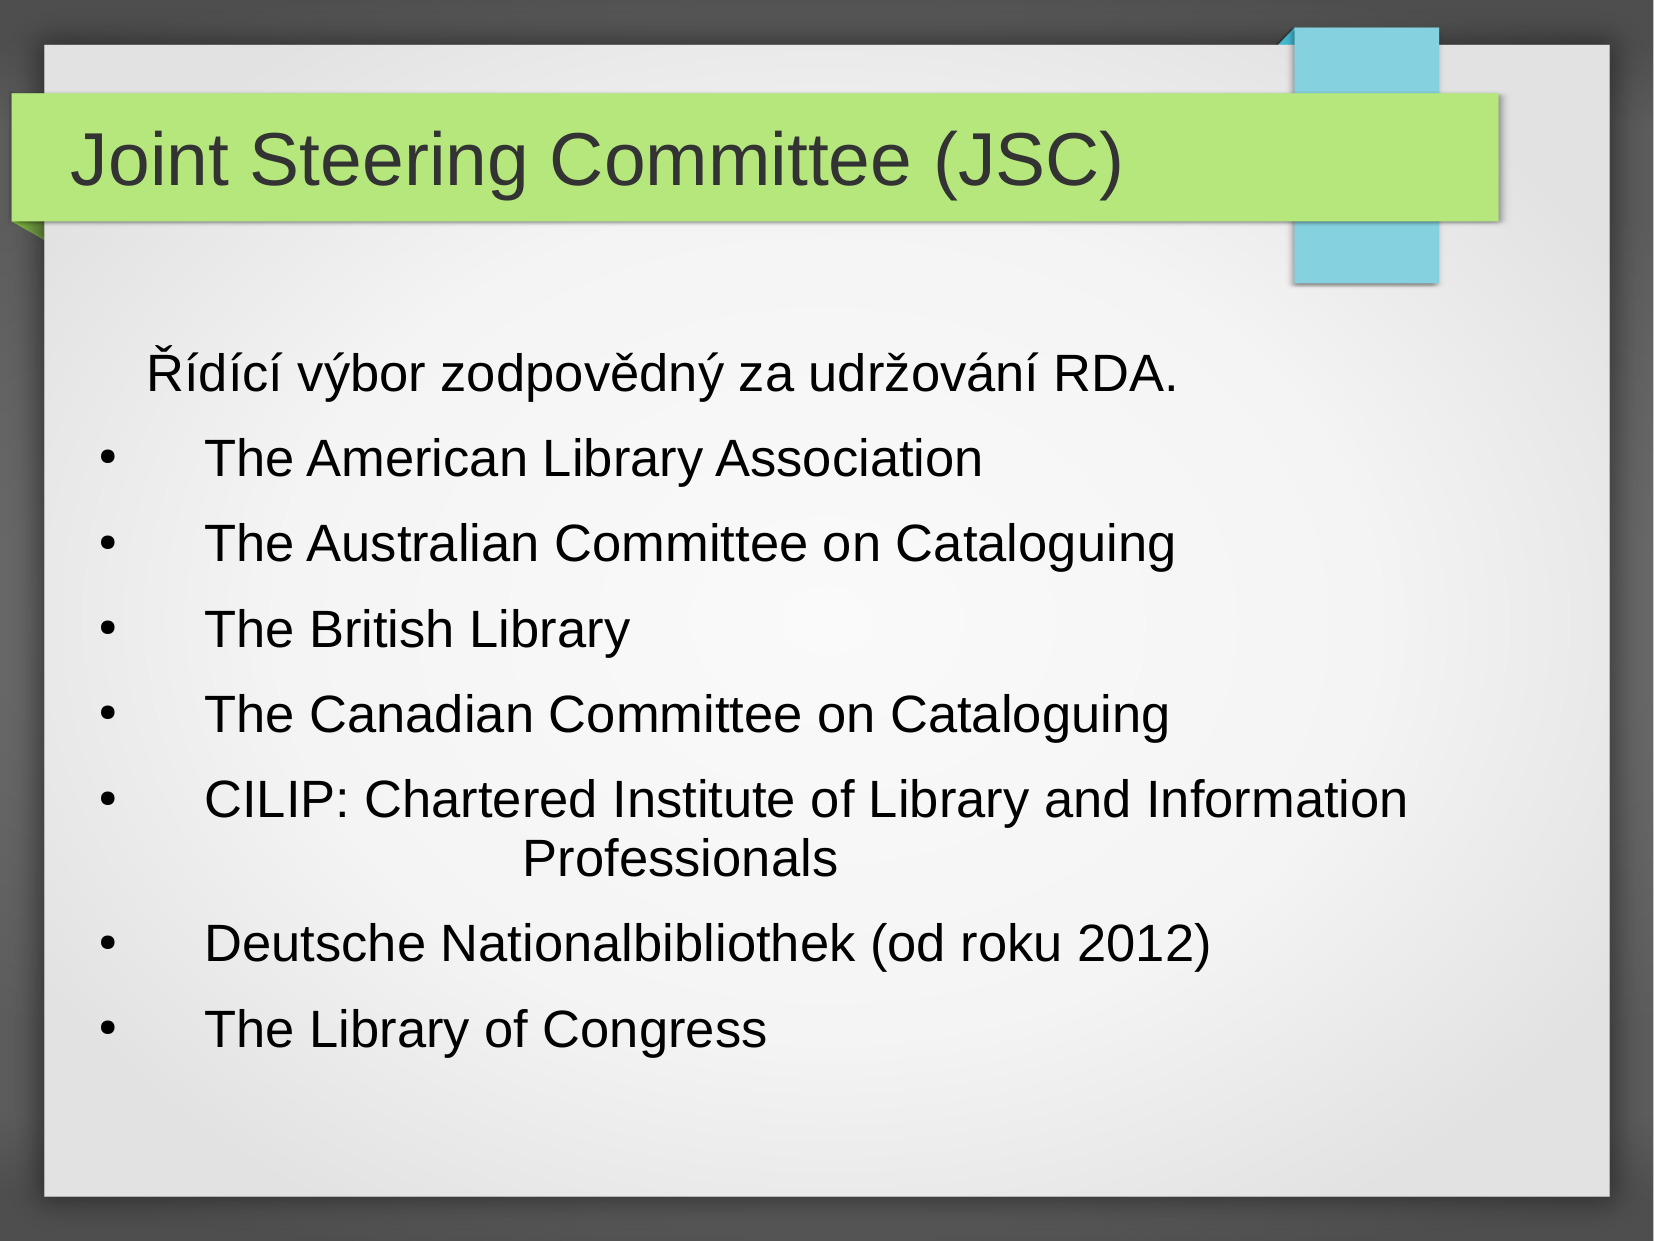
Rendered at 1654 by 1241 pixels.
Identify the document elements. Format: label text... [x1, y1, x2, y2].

list Řídící výbor zodpovědný za udržování RDA. The American Library Association The Australian Committee on Cataloguing The British Library The Canadian Committee on Cataloguing CILIP: Chartered Institute of Library and Information Professionals Deutsche Nationalbibliothek (od roku 2012) The Library of Congress [82, 343, 1538, 1063]
title Joint Steering Committee (JSC) [70, 106, 1229, 213]
picture [0, 0, 1654, 1241]
